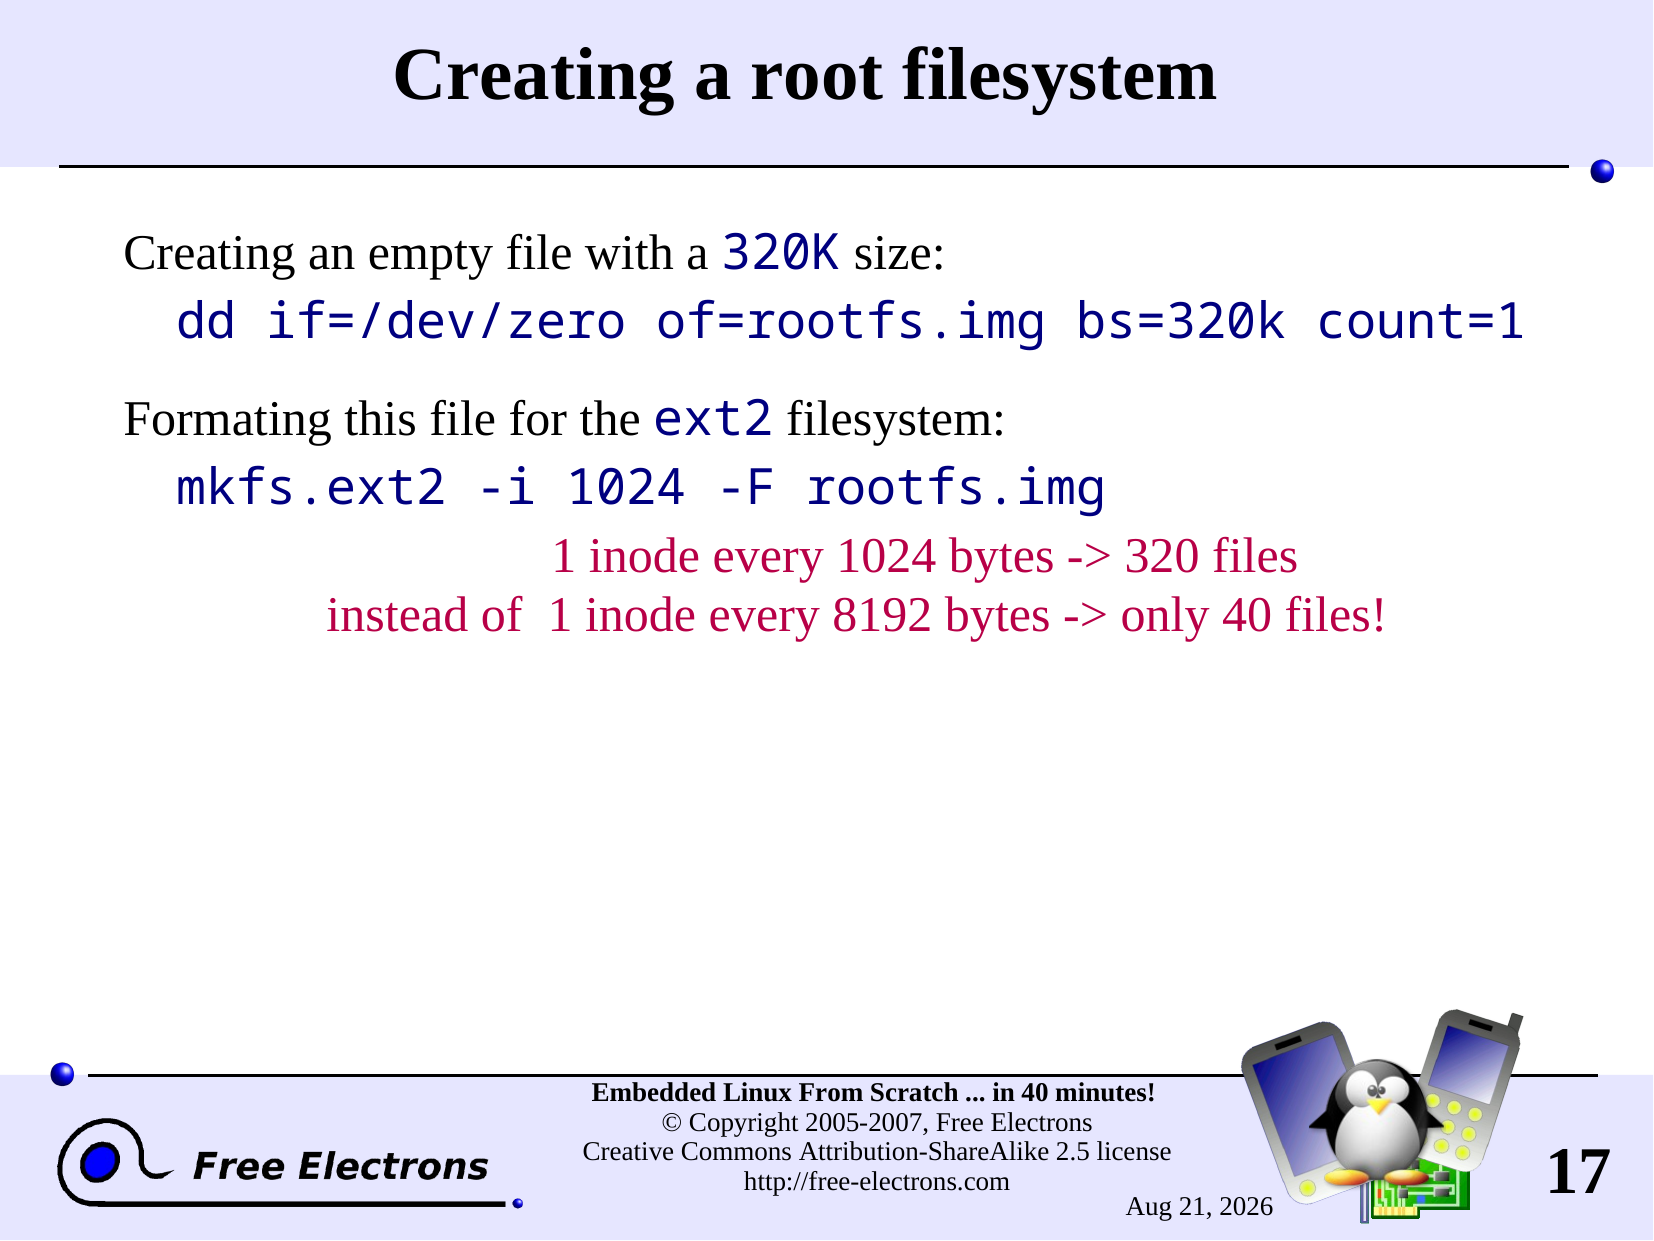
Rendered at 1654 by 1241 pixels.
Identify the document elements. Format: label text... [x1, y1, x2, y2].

list Creating an empty file with a 320K size: dd if=/dev/zero of=rootfs.img bs=320k count=1 Formating this file for the ext2 filesystem: mkfs.ext2 -i 1024 -F rootfs.img 1 inode every 1024 bytes -> 320 files instead of 1 inode every 8192 bytes -> only 40 files! [105, 216, 1557, 1066]
title Creating a root filesystem [60, 18, 1551, 132]
picture [1231, 1066, 1521, 1241]
picture [50, 1107, 527, 1216]
